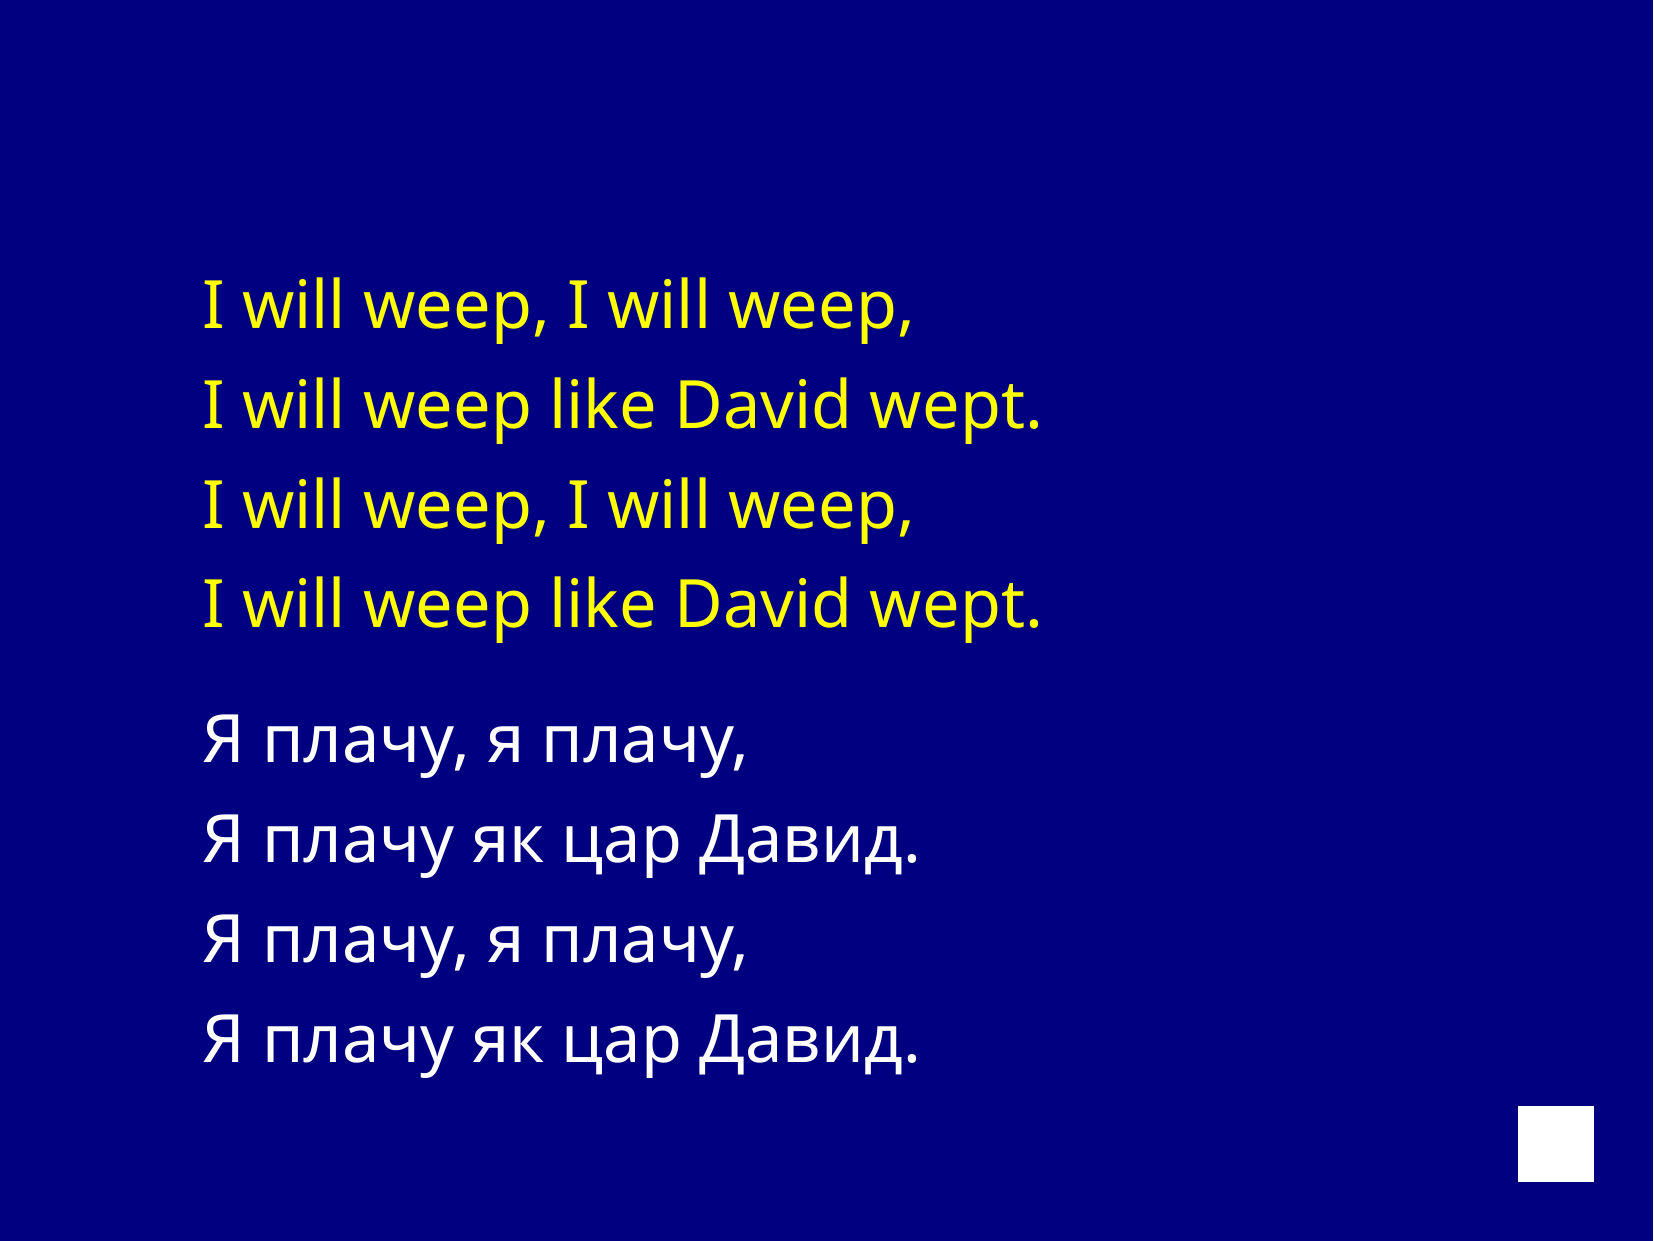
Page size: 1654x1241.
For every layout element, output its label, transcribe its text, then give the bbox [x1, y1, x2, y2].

text_box Я плачу, я плачу, Я плачу як цар Давид. Я плачу, я плачу, Я плачу як цар Давид. [75, 675, 1576, 1163]
text_box [1518, 1106, 1594, 1182]
text_box I will weep, I will weep, I will weep like David wept. I will weep, I will weep, I will weep like David wept. [75, 150, 1576, 638]
